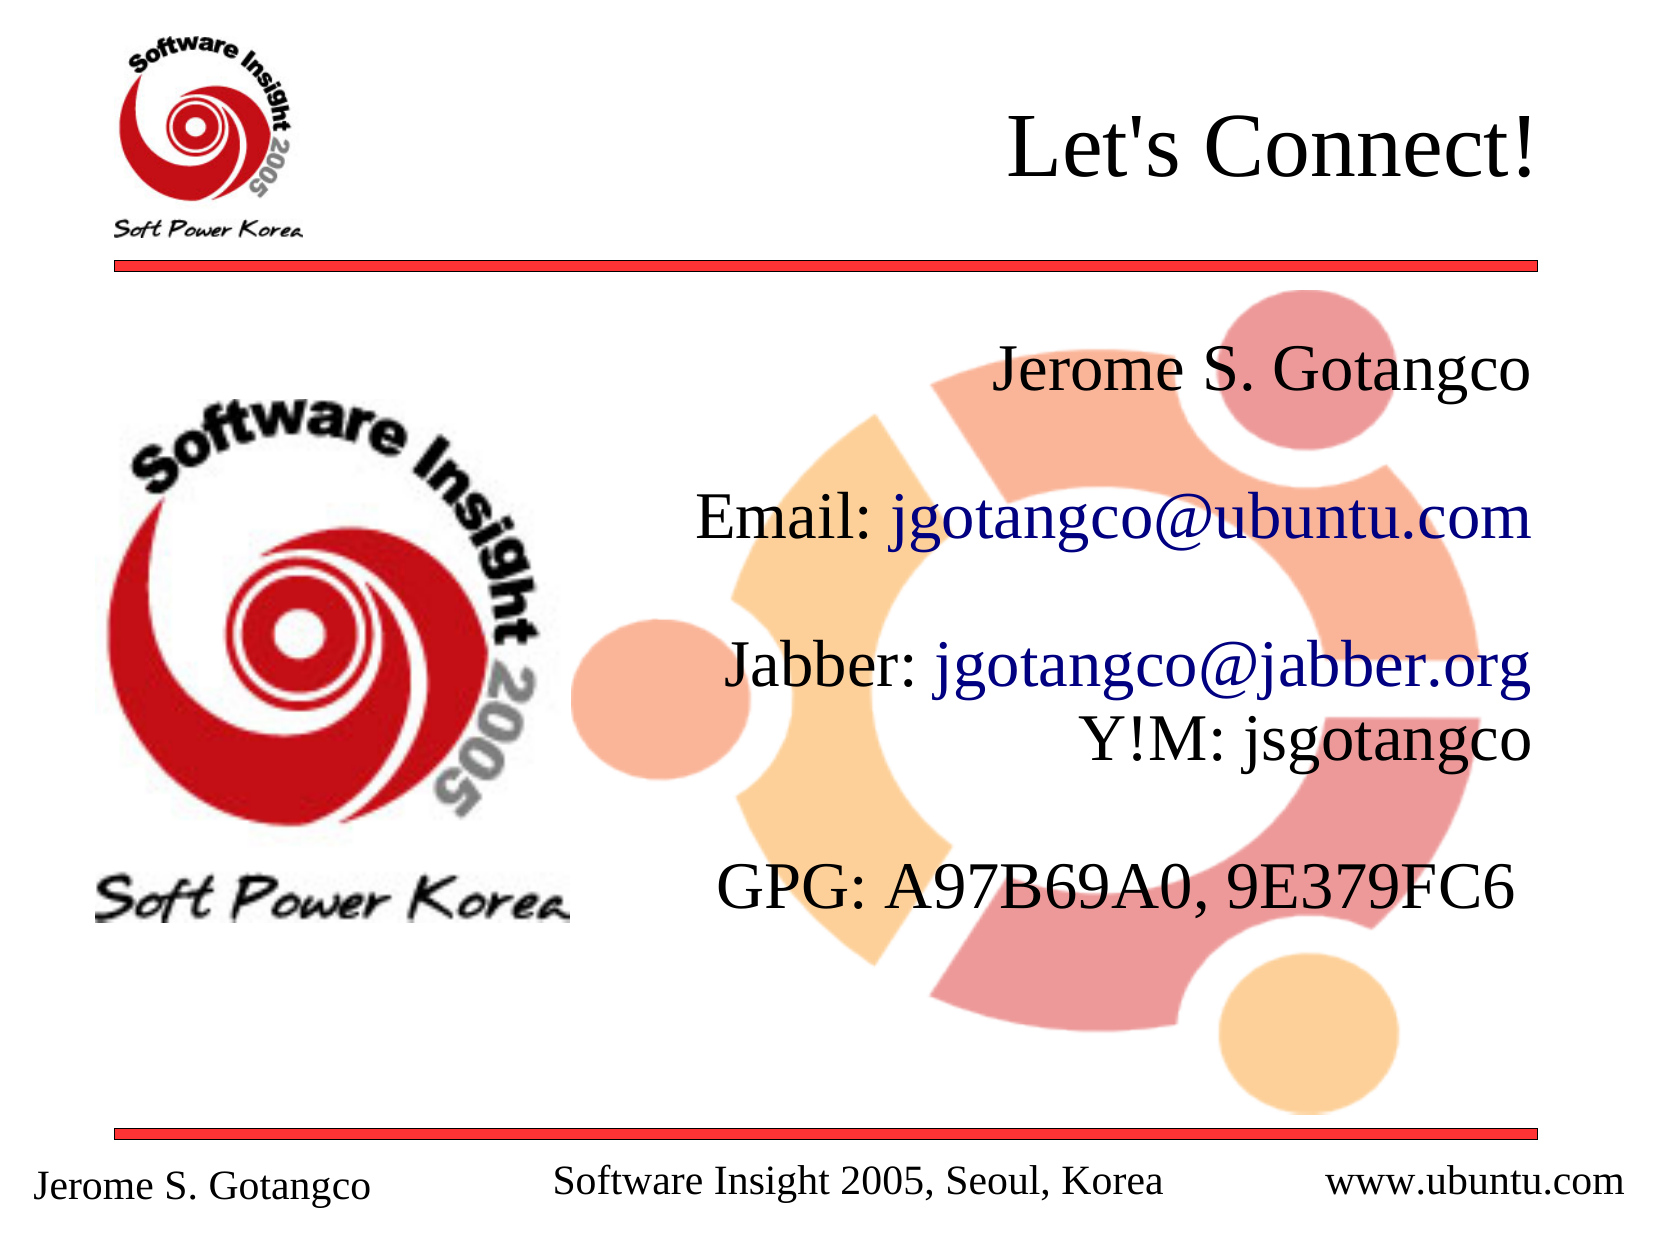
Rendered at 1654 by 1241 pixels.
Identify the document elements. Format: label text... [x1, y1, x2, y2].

picture [95, 399, 570, 923]
subtitle Jerome S. Gotangco Email: jgotangco@ubuntu.com Jabber: jgotangco@jabber.org Y!M: jsgotangco GPG: A97B69A0, 9E379FC6 [121, 276, 1534, 1127]
title Let's Connect! [341, 41, 1541, 249]
picture [114, 36, 303, 238]
